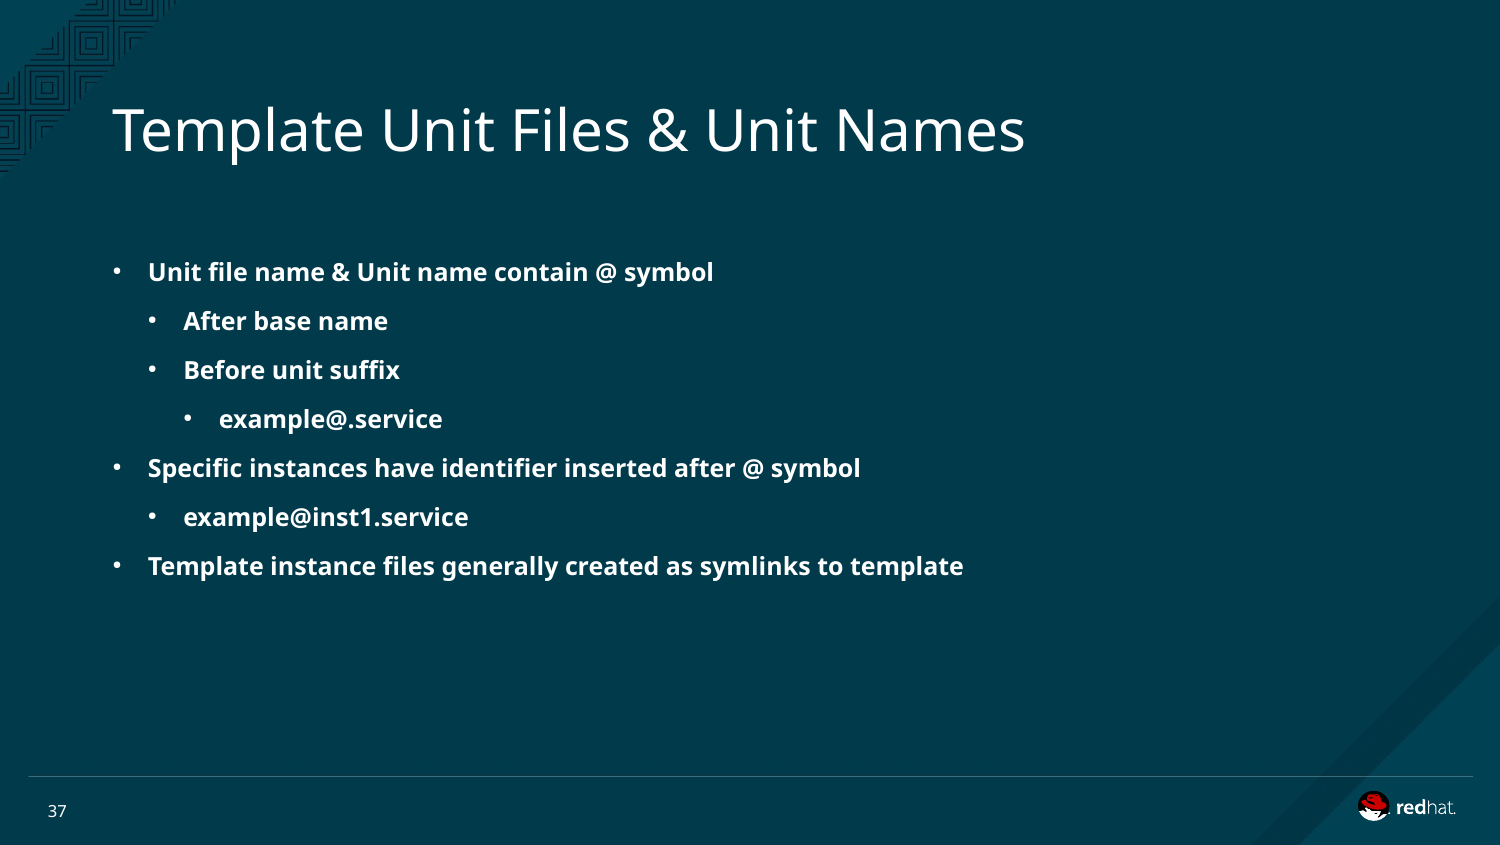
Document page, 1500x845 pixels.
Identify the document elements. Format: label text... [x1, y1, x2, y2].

title Template Unit Files & Unit Names [112, 0, 1388, 169]
text_box Unit file name & Unit name contain @ symbol After base name Before unit suffix example@.service Specific instances have identifier inserted after @ symbol example@inst1.service Template instance files generally created as symlinks to template [112, 255, 913, 663]
picture [99, 38, 103, 49]
